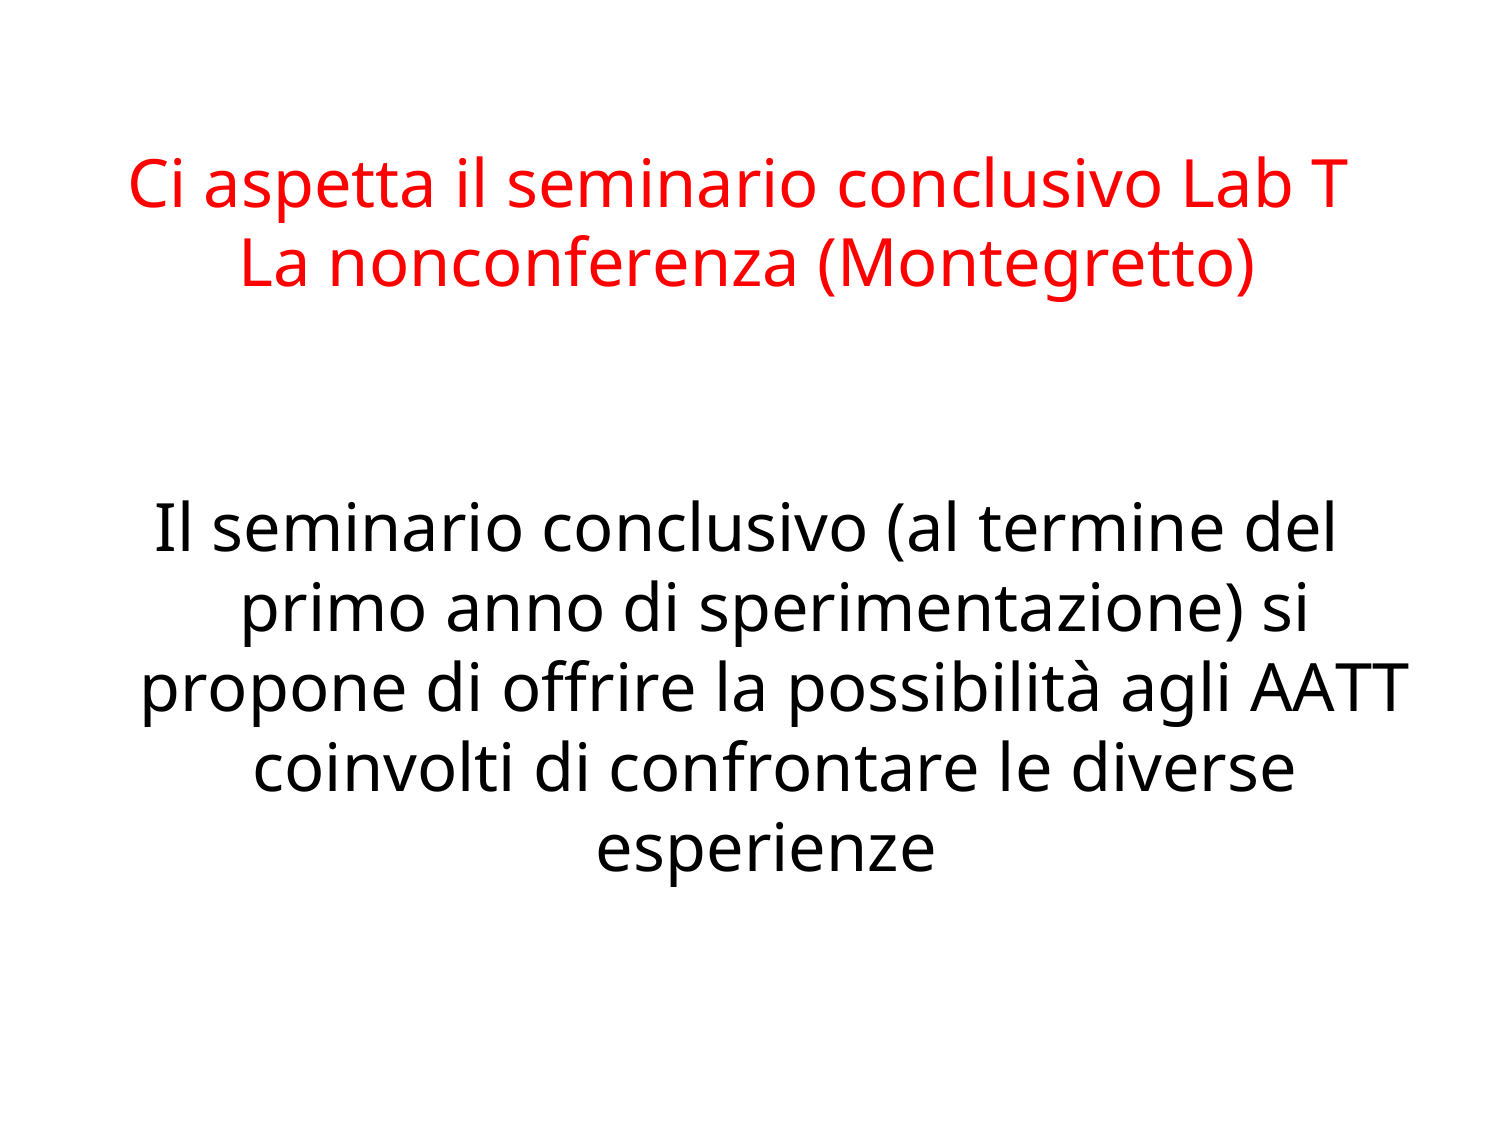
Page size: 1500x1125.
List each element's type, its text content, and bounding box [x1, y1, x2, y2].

subtitle Il seminario conclusivo (al termine del primo anno di sperimentazione) si propone di offrire la possibilità agli AATT coinvolti di confrontare le diverse esperienze [75, 342, 1421, 1028]
title Ci aspetta il seminario conclusivo Lab T La nonconferenza (Montegretto) [75, 70, 1421, 342]
